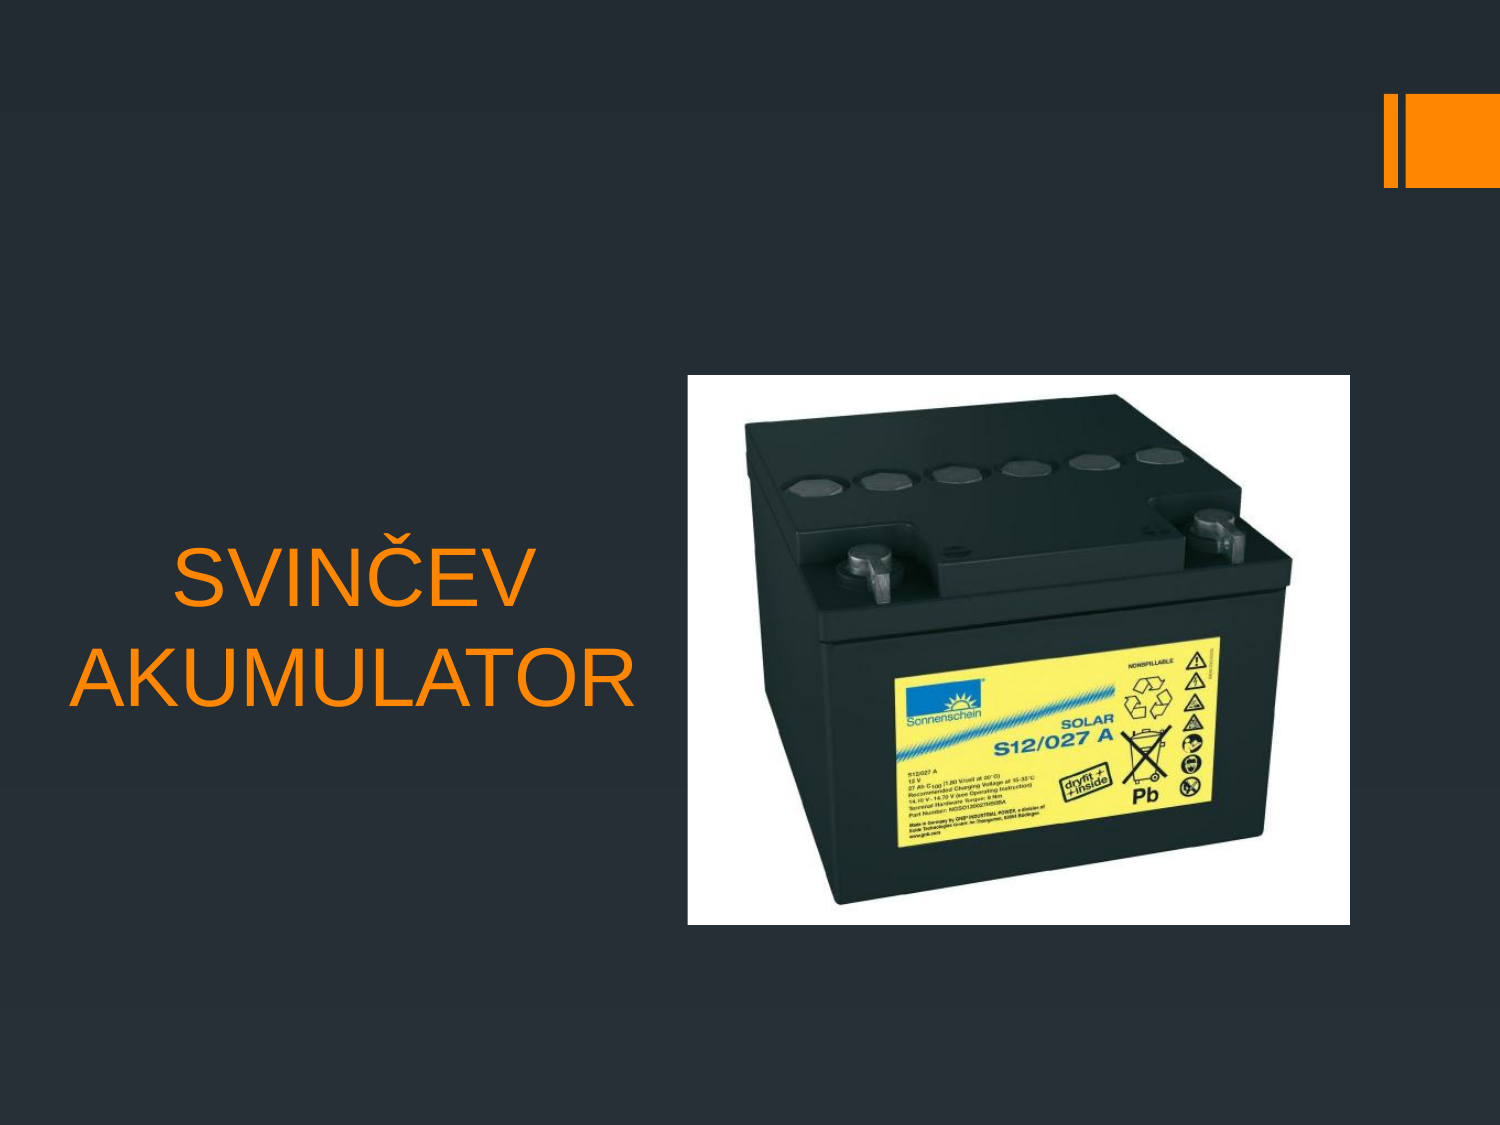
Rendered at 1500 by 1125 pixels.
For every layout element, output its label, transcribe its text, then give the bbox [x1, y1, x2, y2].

picture [687, 375, 1350, 925]
title SVINČEV AKUMULATOR [53, 338, 656, 731]
